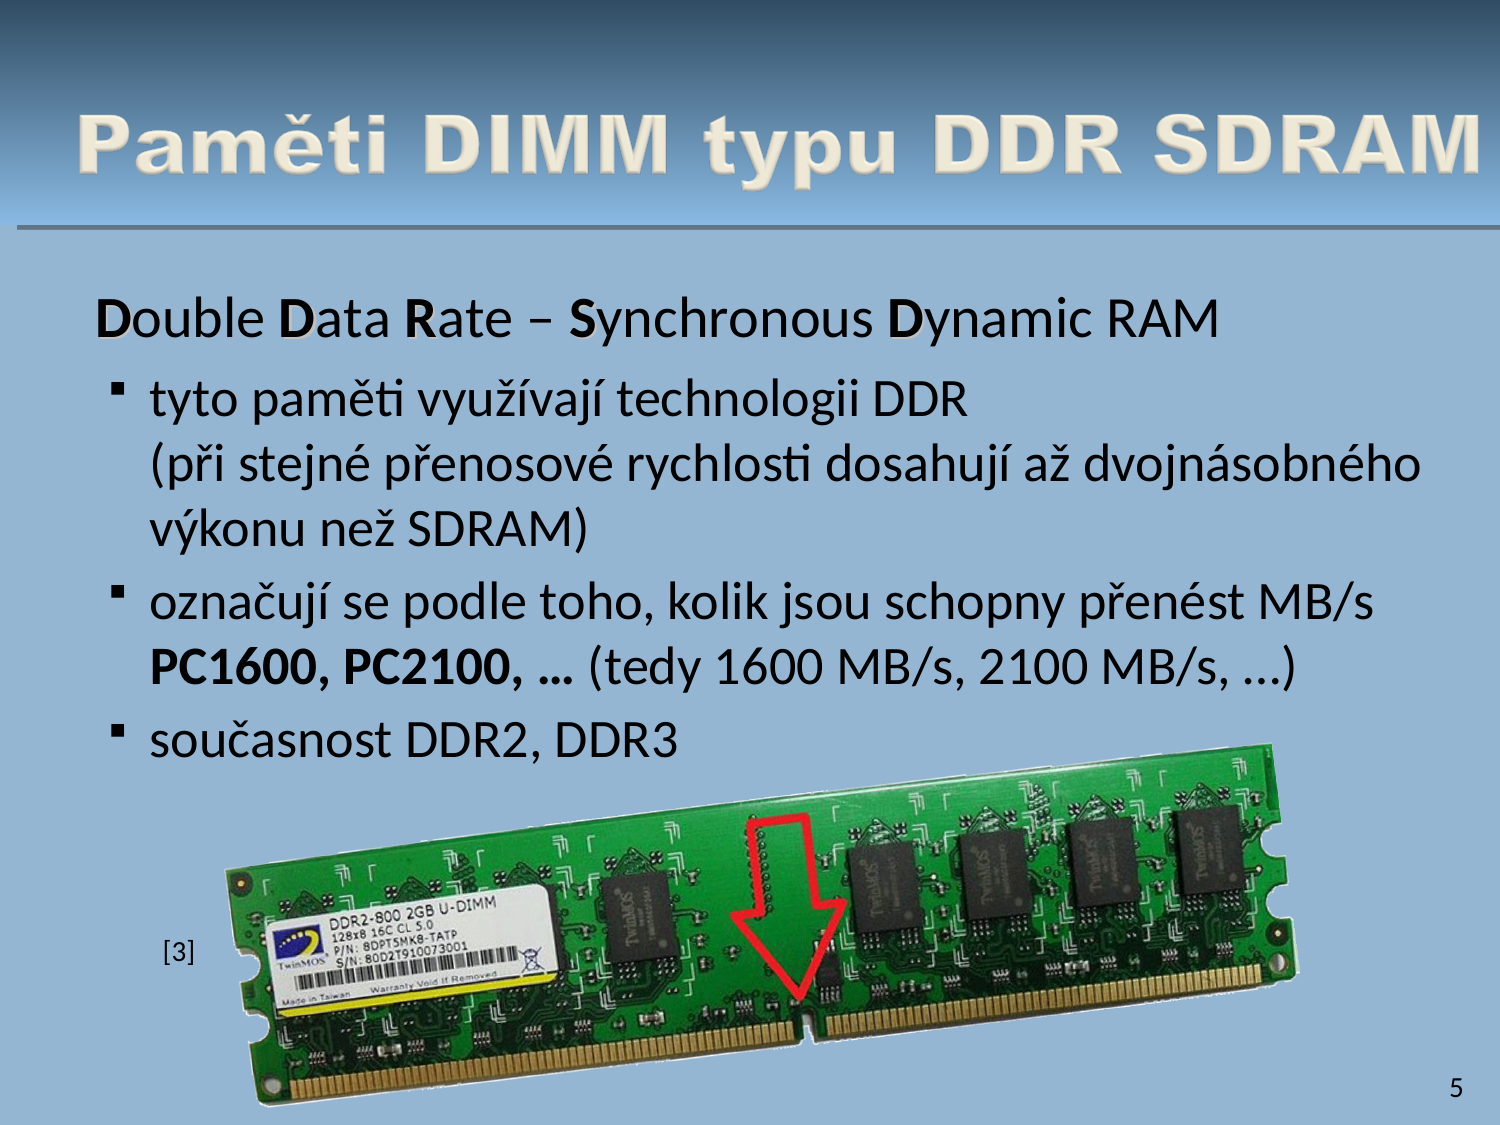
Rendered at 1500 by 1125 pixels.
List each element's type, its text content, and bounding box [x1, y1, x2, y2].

text_box [21, 58, 1500, 235]
text_box <číslo> [1418, 1051, 1479, 1112]
picture [223, 735, 1301, 1113]
text_box Double Data Rate – Synchronous Dynamic RAM [80, 271, 1251, 358]
list tyto paměti využívají technologii DDR (při stejné přenosové rychlosti dosahují až dvojnásobného výkonu než SDRAM) označují se podle toho, kolik jsou schopny přenést MB/s PC1600, PC2100, … (tedy 1600 MB/s, 2100 MB/s, …) současnost DDR2, DDR3 [75, 354, 1447, 776]
text_box [3] [147, 924, 211, 976]
